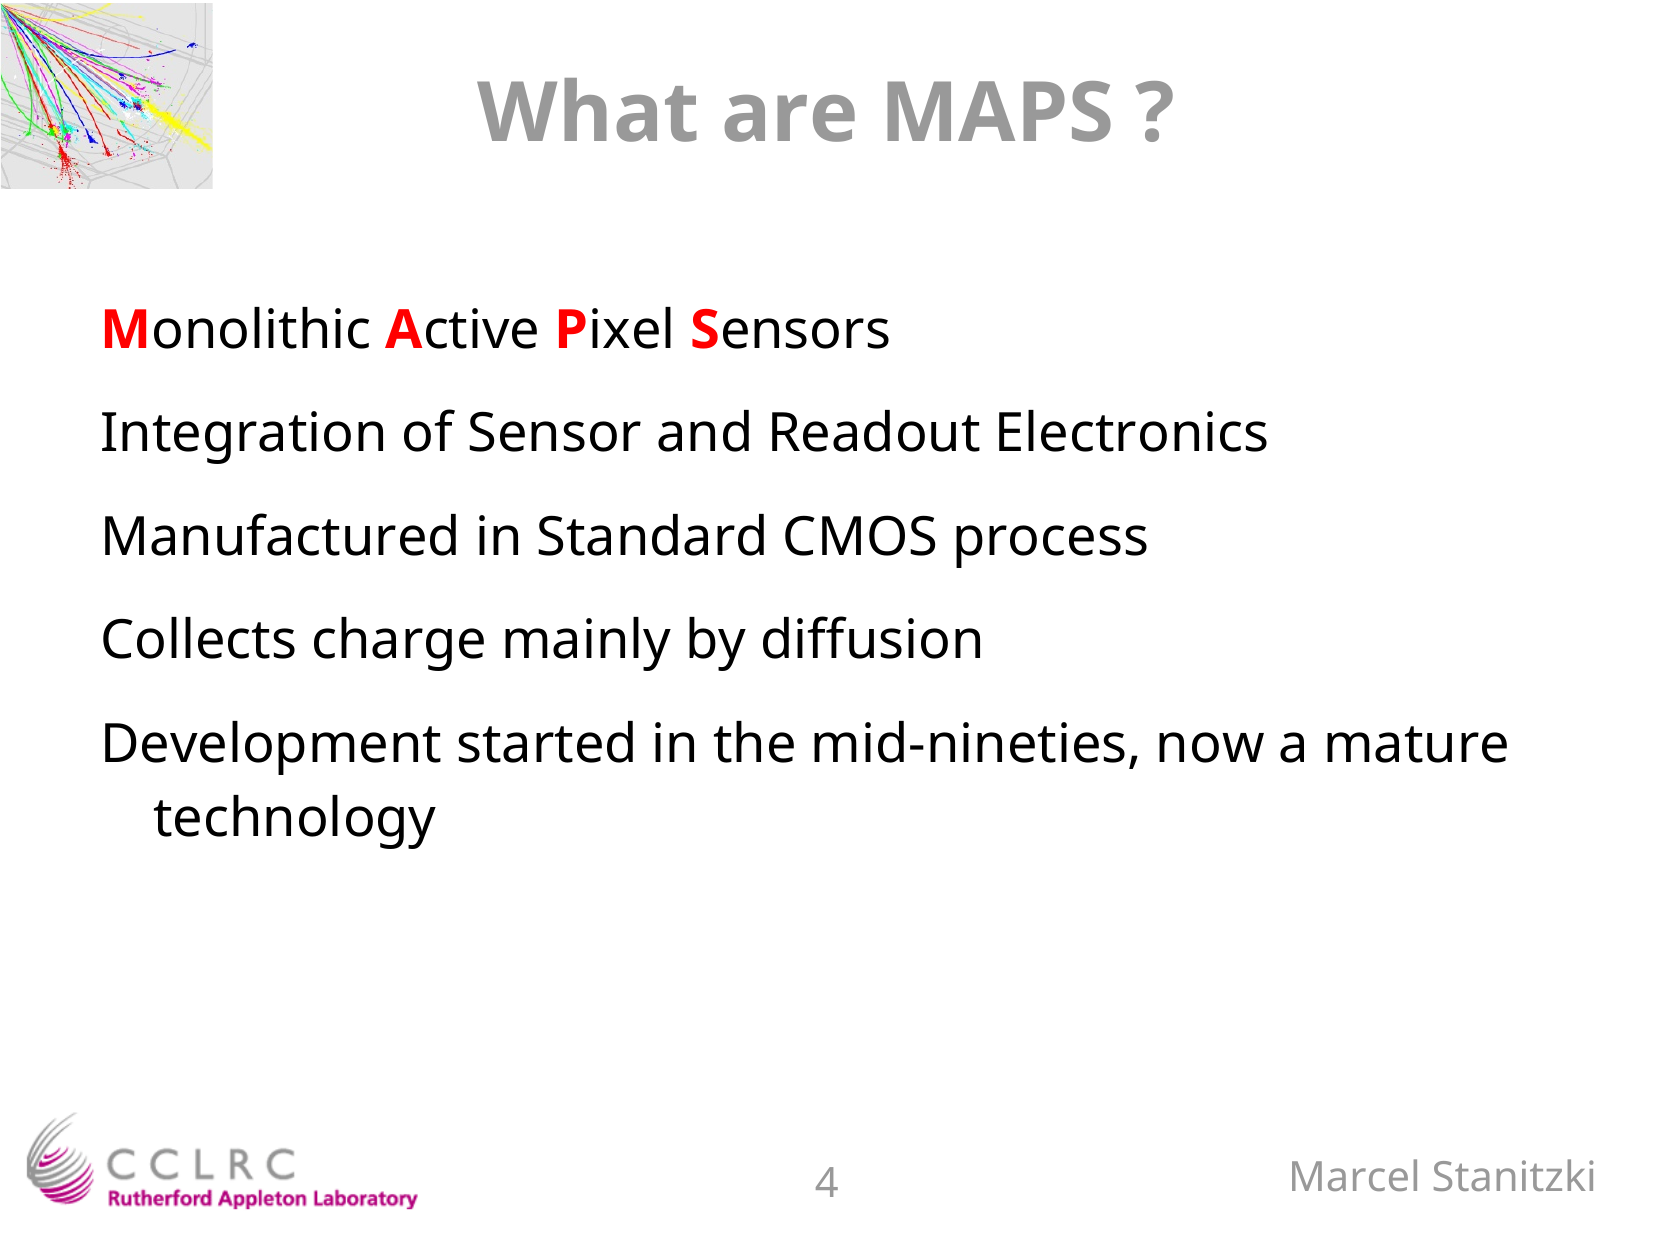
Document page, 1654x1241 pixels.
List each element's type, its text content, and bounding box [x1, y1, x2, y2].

list Monolithic Active Pixel Sensors Integration of Sensor and Readout Electronics Manufactured in Standard CMOS process Collects charge mainly by diffusion Development started in the mid-nineties, now a mature technology [82, 290, 1538, 1094]
picture [19, 1110, 426, 1212]
title What are MAPS ? [203, 5, 1451, 213]
picture [0, 3, 213, 189]
